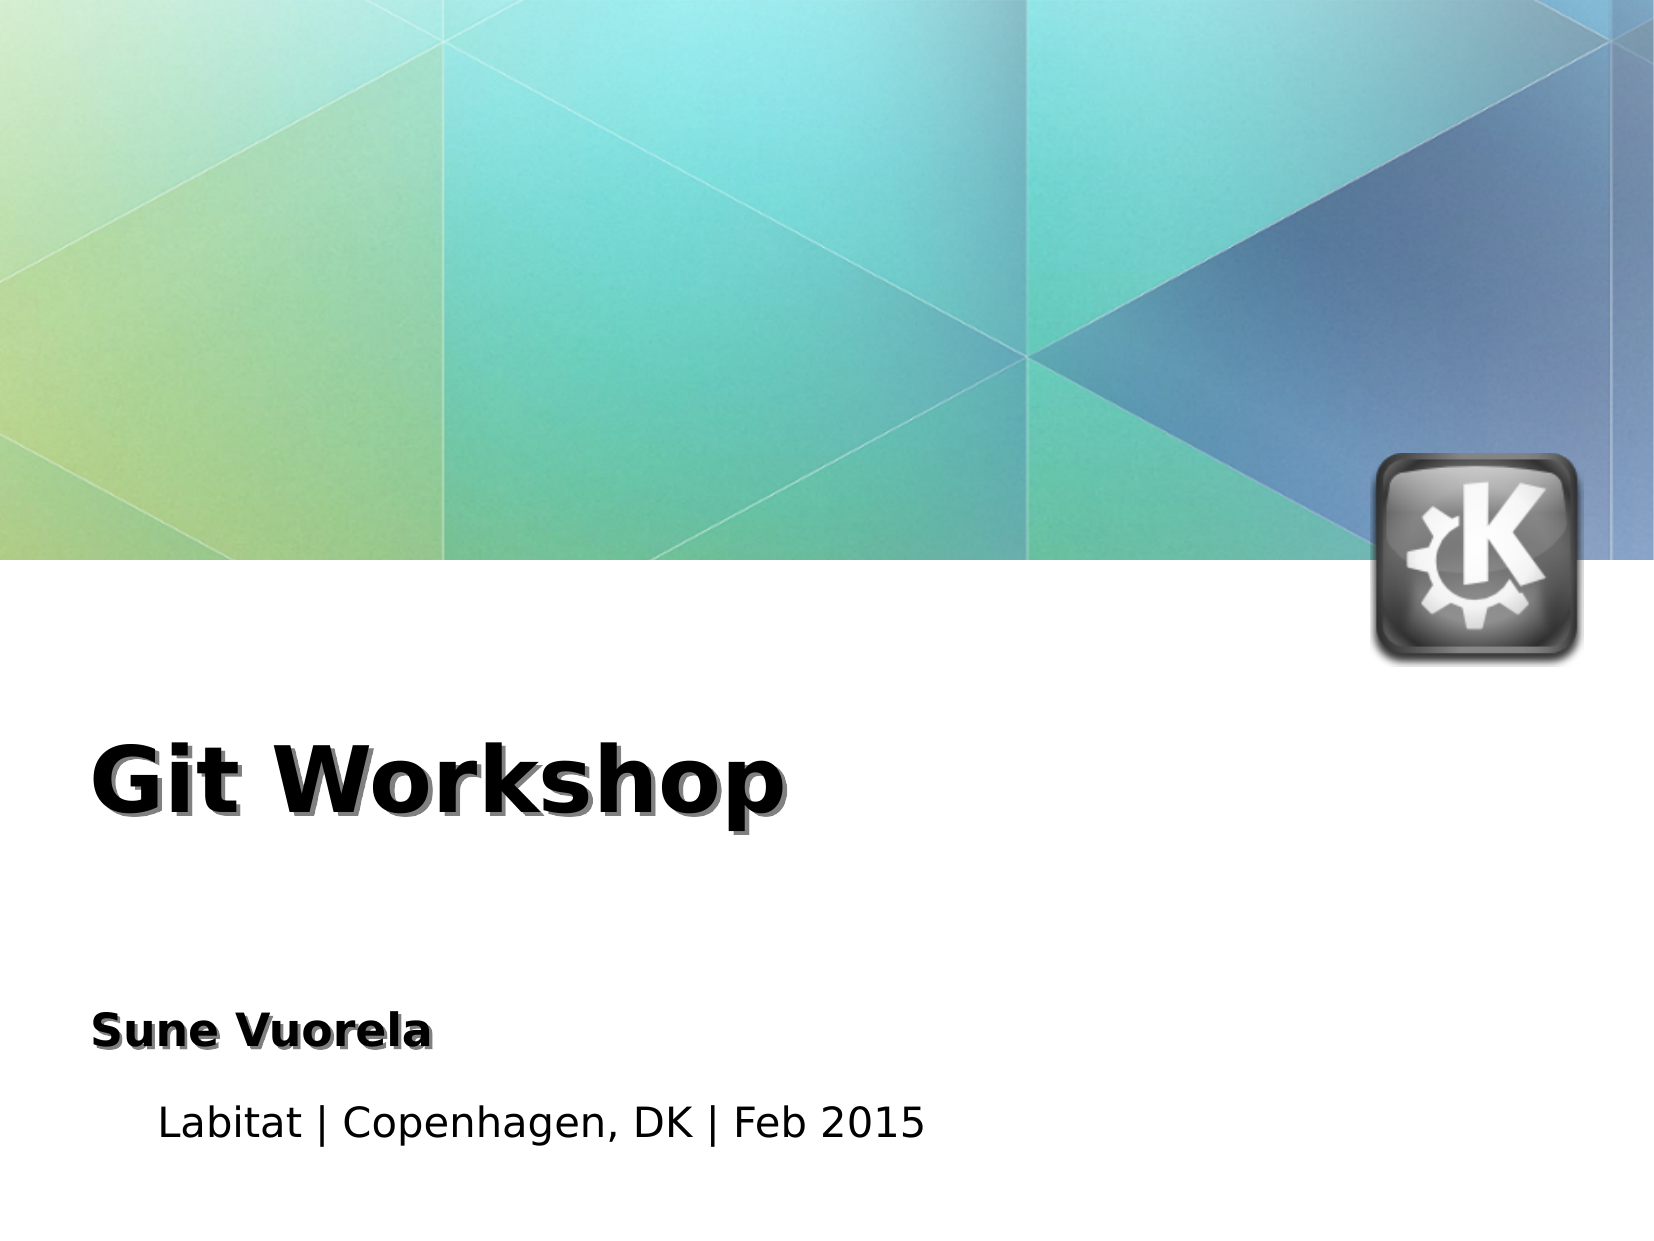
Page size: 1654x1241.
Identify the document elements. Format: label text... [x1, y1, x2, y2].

text_box Sune Vuorela [75, 996, 448, 1091]
picture [0, 0, 1654, 560]
text_box Labitat | Copenhagen, DK | Feb 2015 [43, 1091, 1054, 1156]
text_box Git Workshop [75, 720, 1644, 856]
